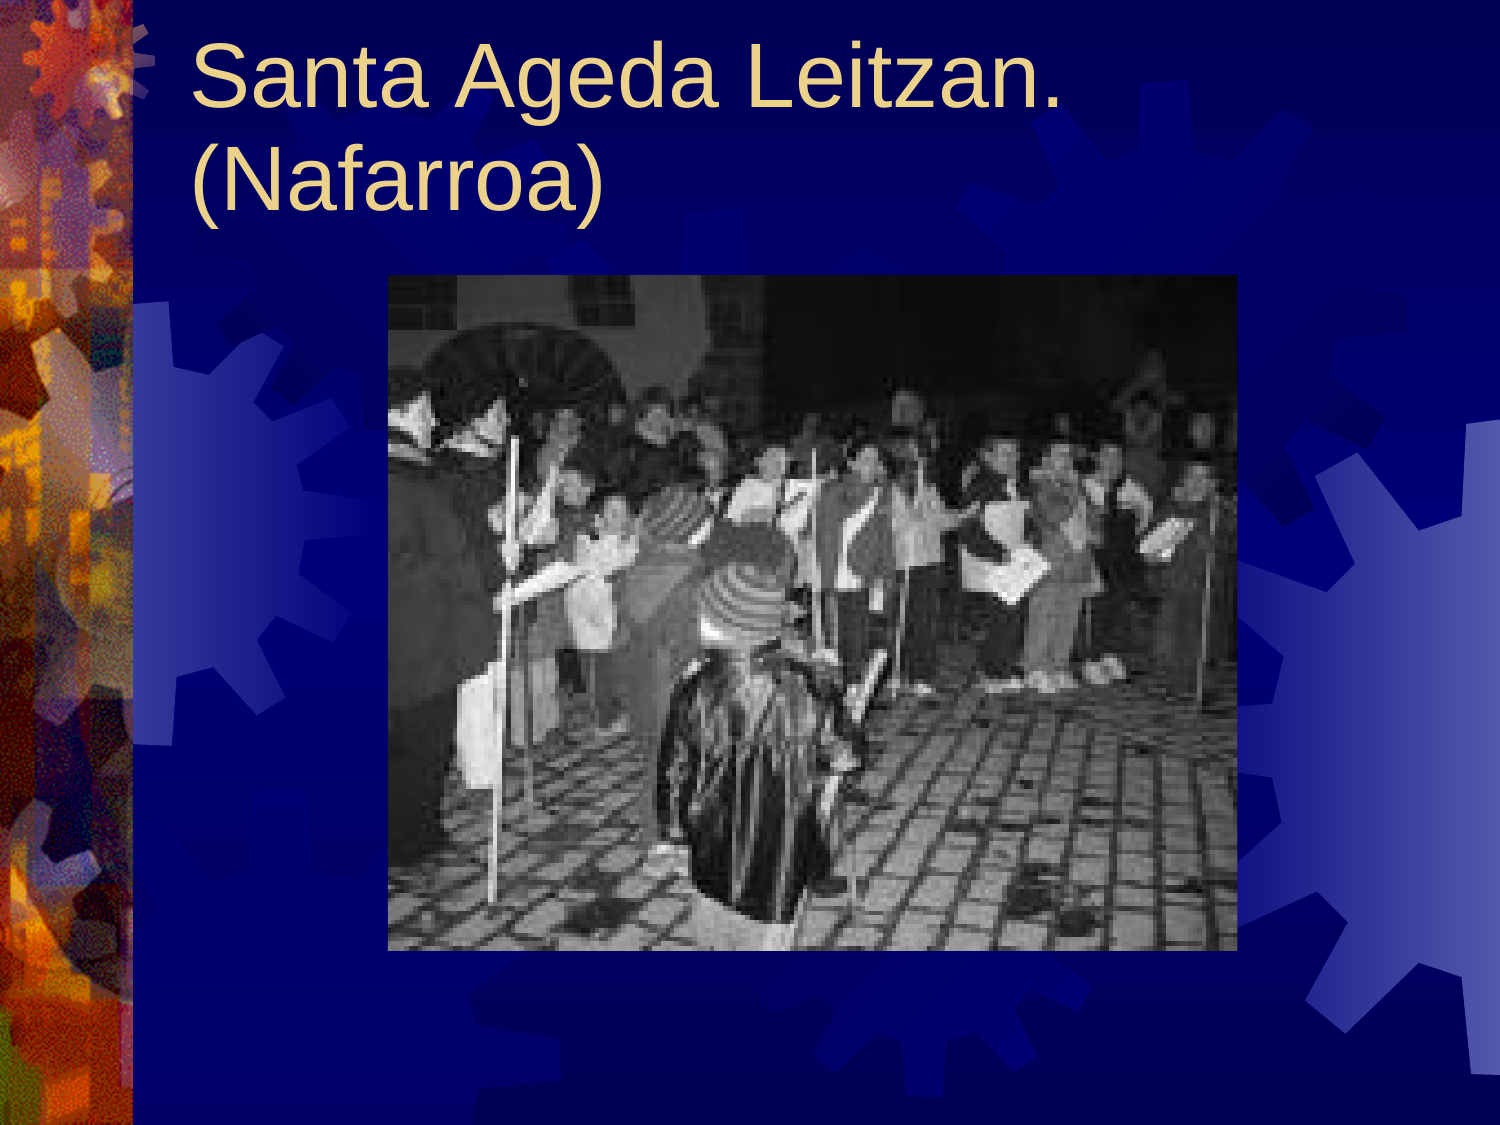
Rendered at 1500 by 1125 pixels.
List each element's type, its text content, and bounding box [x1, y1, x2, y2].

picture [0, 0, 133, 1125]
picture [387, 275, 1238, 951]
title Santa Ageda Leitzan. (Nafarroa) [174, 2, 1450, 238]
